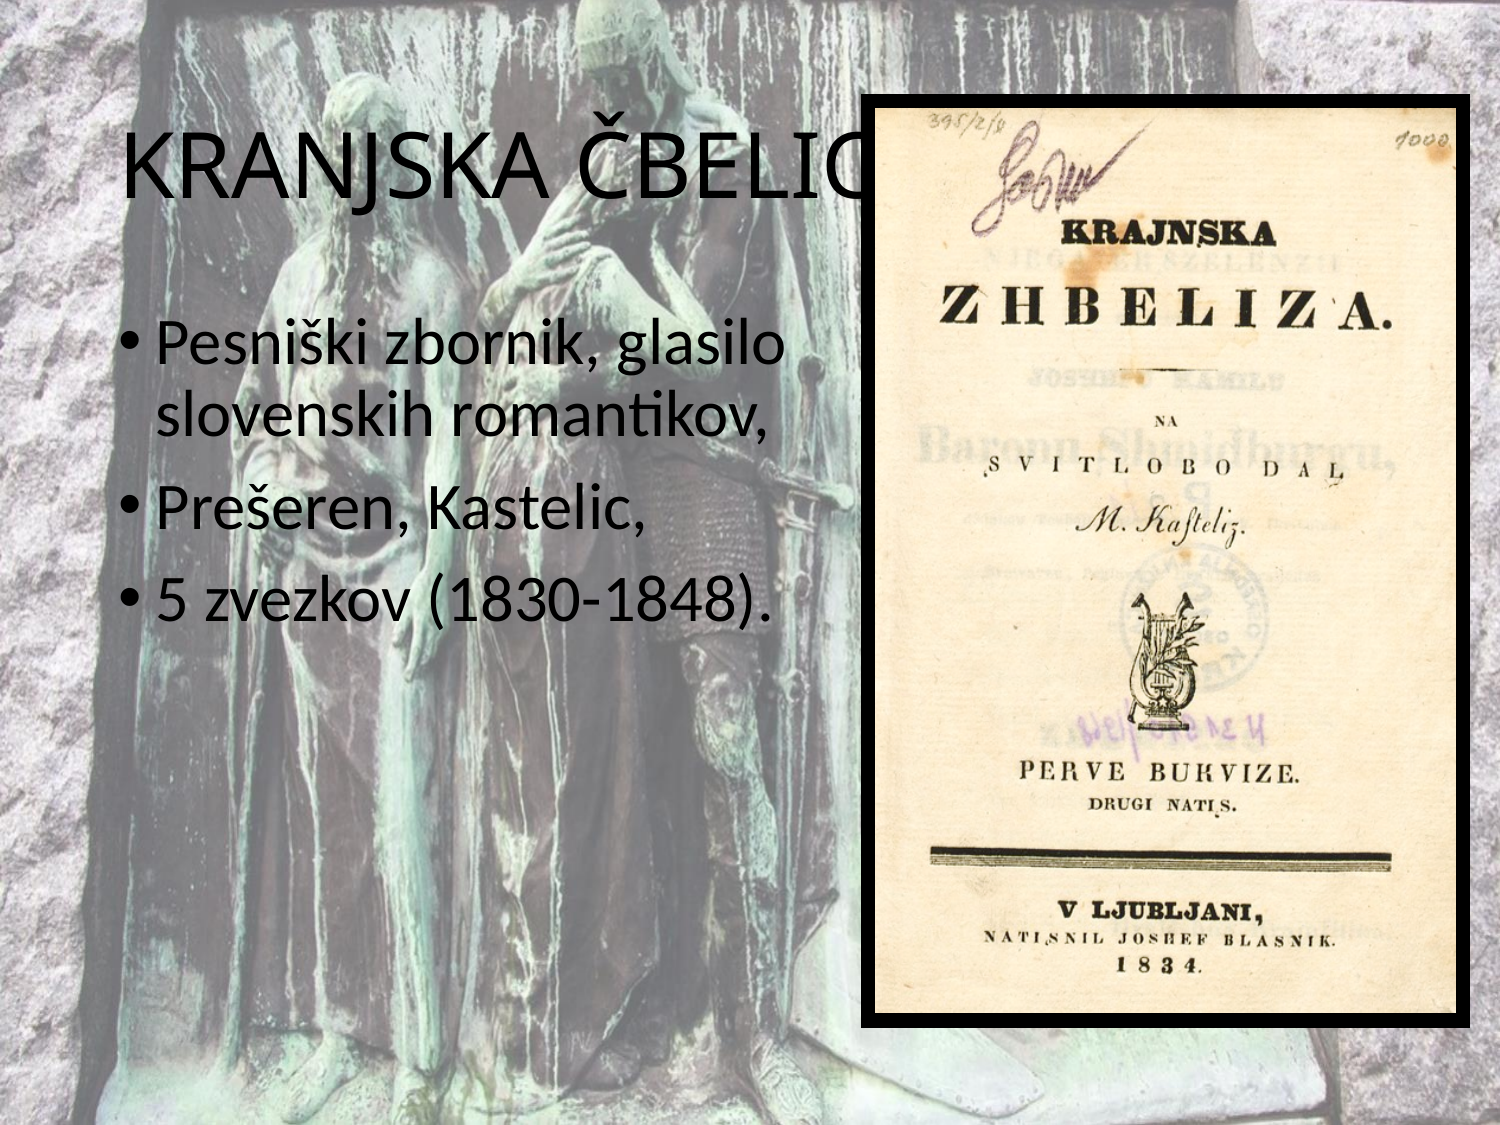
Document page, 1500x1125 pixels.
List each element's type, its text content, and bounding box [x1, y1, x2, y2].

title KRANJSKA ČBELICA [103, 59, 1397, 278]
list Pesniški zbornik, glasilo slovenskih romantikov, Prešeren, Kastelic, 5 zvezkov (1830-1848). [103, 299, 831, 1014]
picture [0, 0, 1500, 1125]
